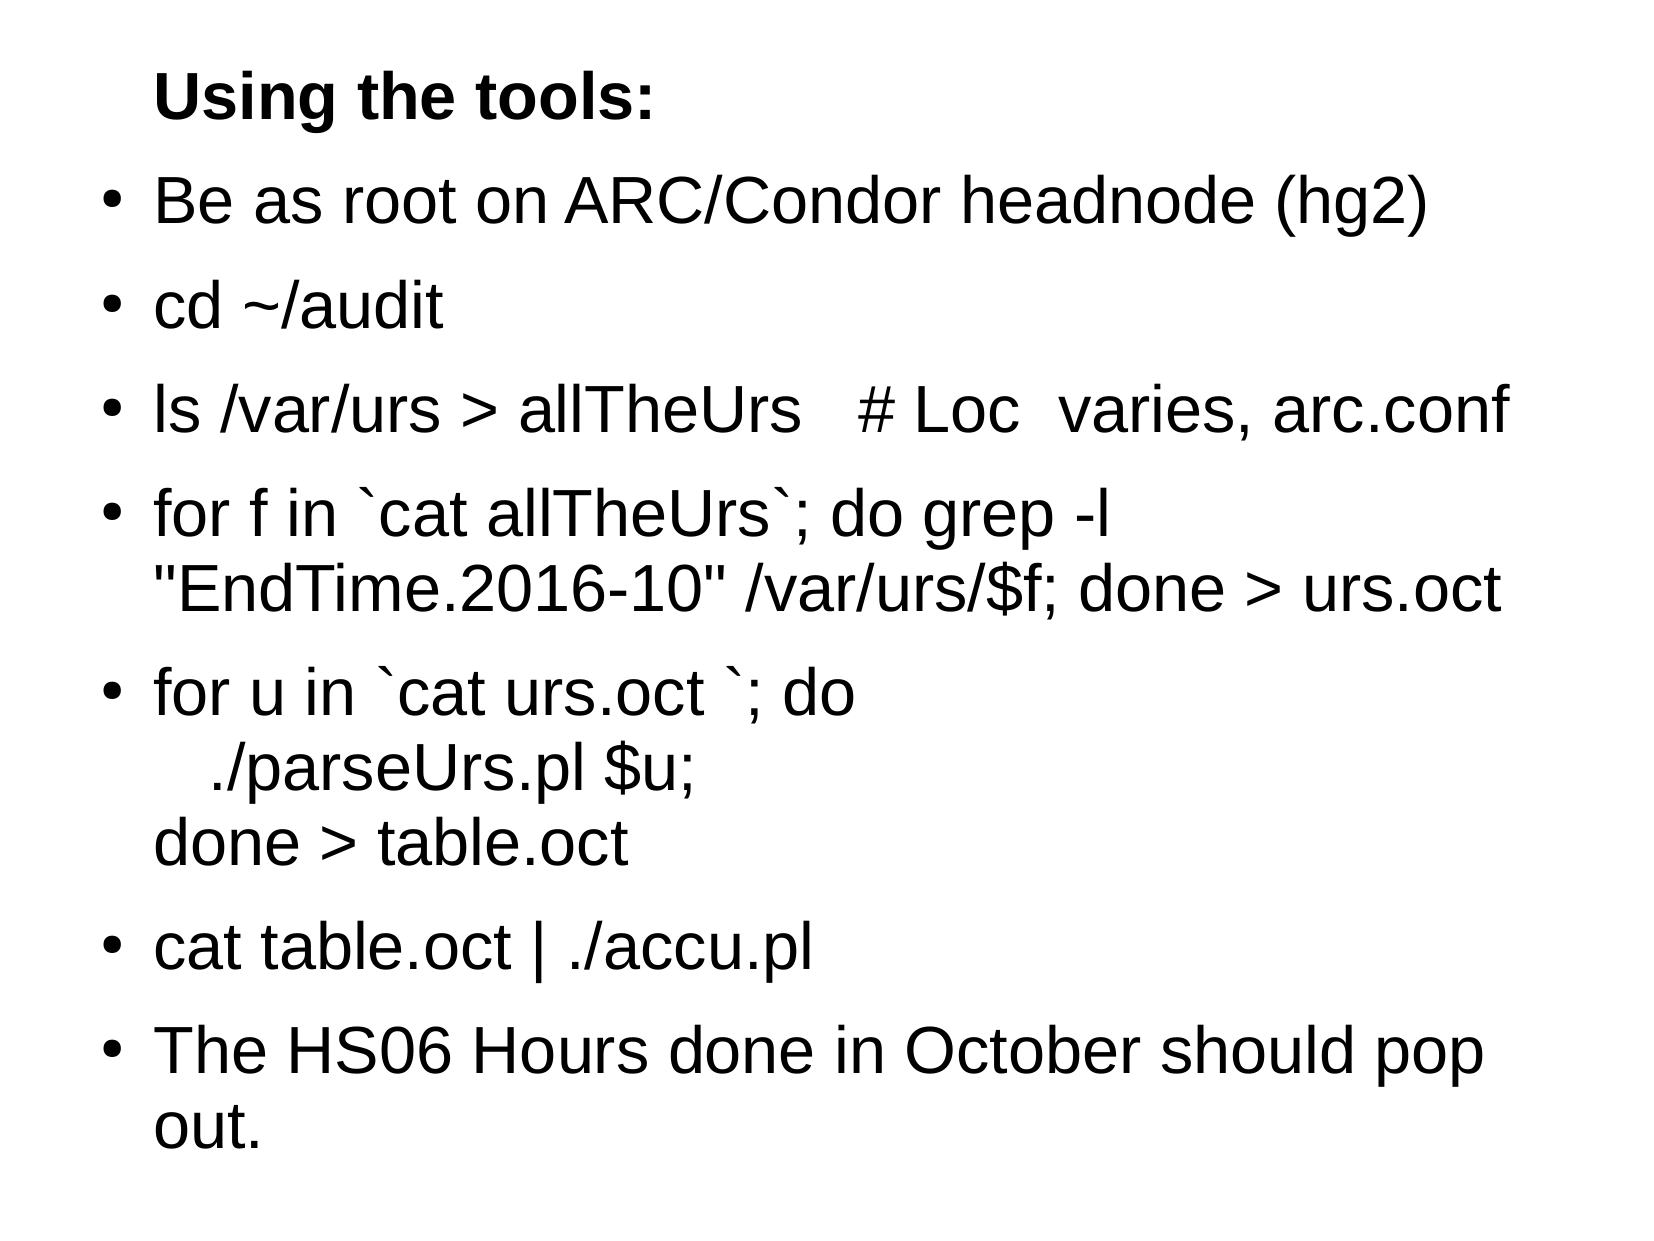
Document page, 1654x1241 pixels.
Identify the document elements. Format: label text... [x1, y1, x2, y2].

list Using the tools: Be as root on ARC/Condor headnode (hg2) cd ~/audit ls /var/urs > allTheUrs # Loc varies, arc.conf for f in `cat allTheUrs`; do grep -l "EndTime.2016-10" /var/urs/$f; done > urs.oct for u in `cat urs.oct `; do ./parseUrs.pl $u; done > table.oct cat table.oct | ./accu.pl The HS06 Hours done in October should pop out. [82, 59, 1571, 1235]
